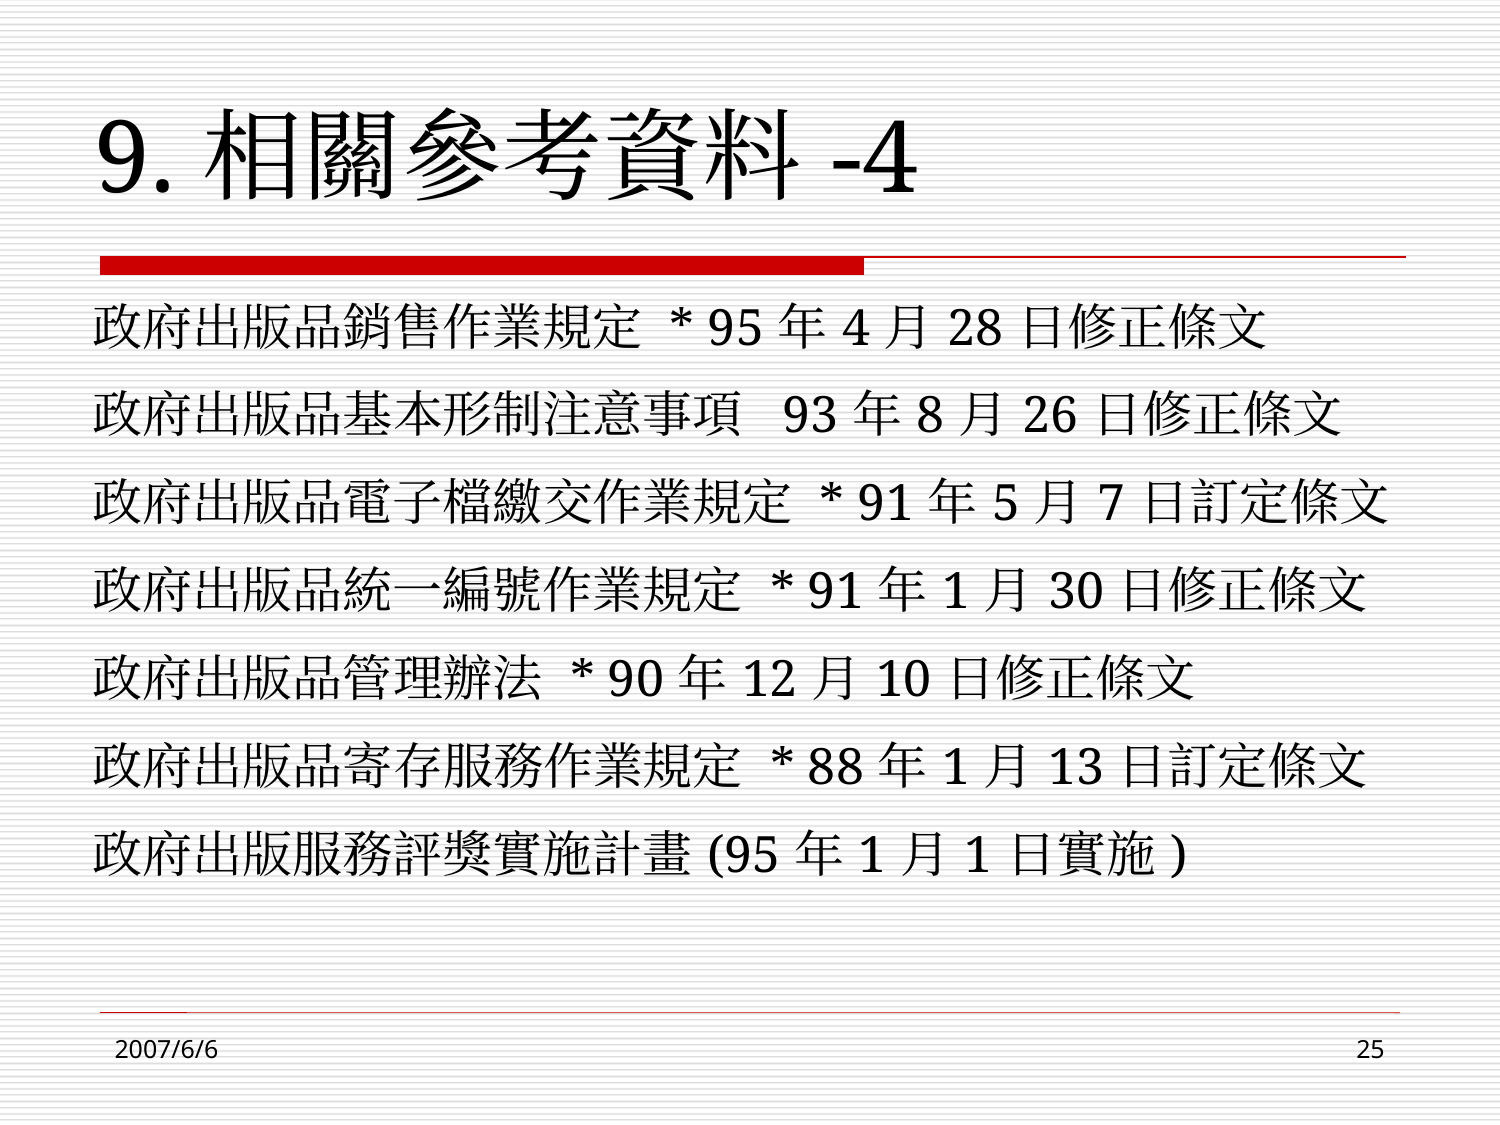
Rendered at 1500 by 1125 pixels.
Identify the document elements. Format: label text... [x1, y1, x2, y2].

picture [0, 0, 1500, 1125]
list 政府出版品銷售作業規定 * 95年4月28日修正條文 政府出版品基本形制注意事項 93年8月26日修正條文 政府出版品電子檔繳交作業規定 * 91年5月7日訂定條文 政府出版品統一編號作業規定 * 91年1月30日修正條文 政府出版品管理辦法 * 90年12月10日修正條文 政府出版品寄存服務作業規定 * 88年1月13日訂定條文 政府出版服務評獎實施計畫(95年1月1日實施) [92, 287, 1406, 1006]
title 9.相關參考資料-4 [94, 57, 1407, 242]
